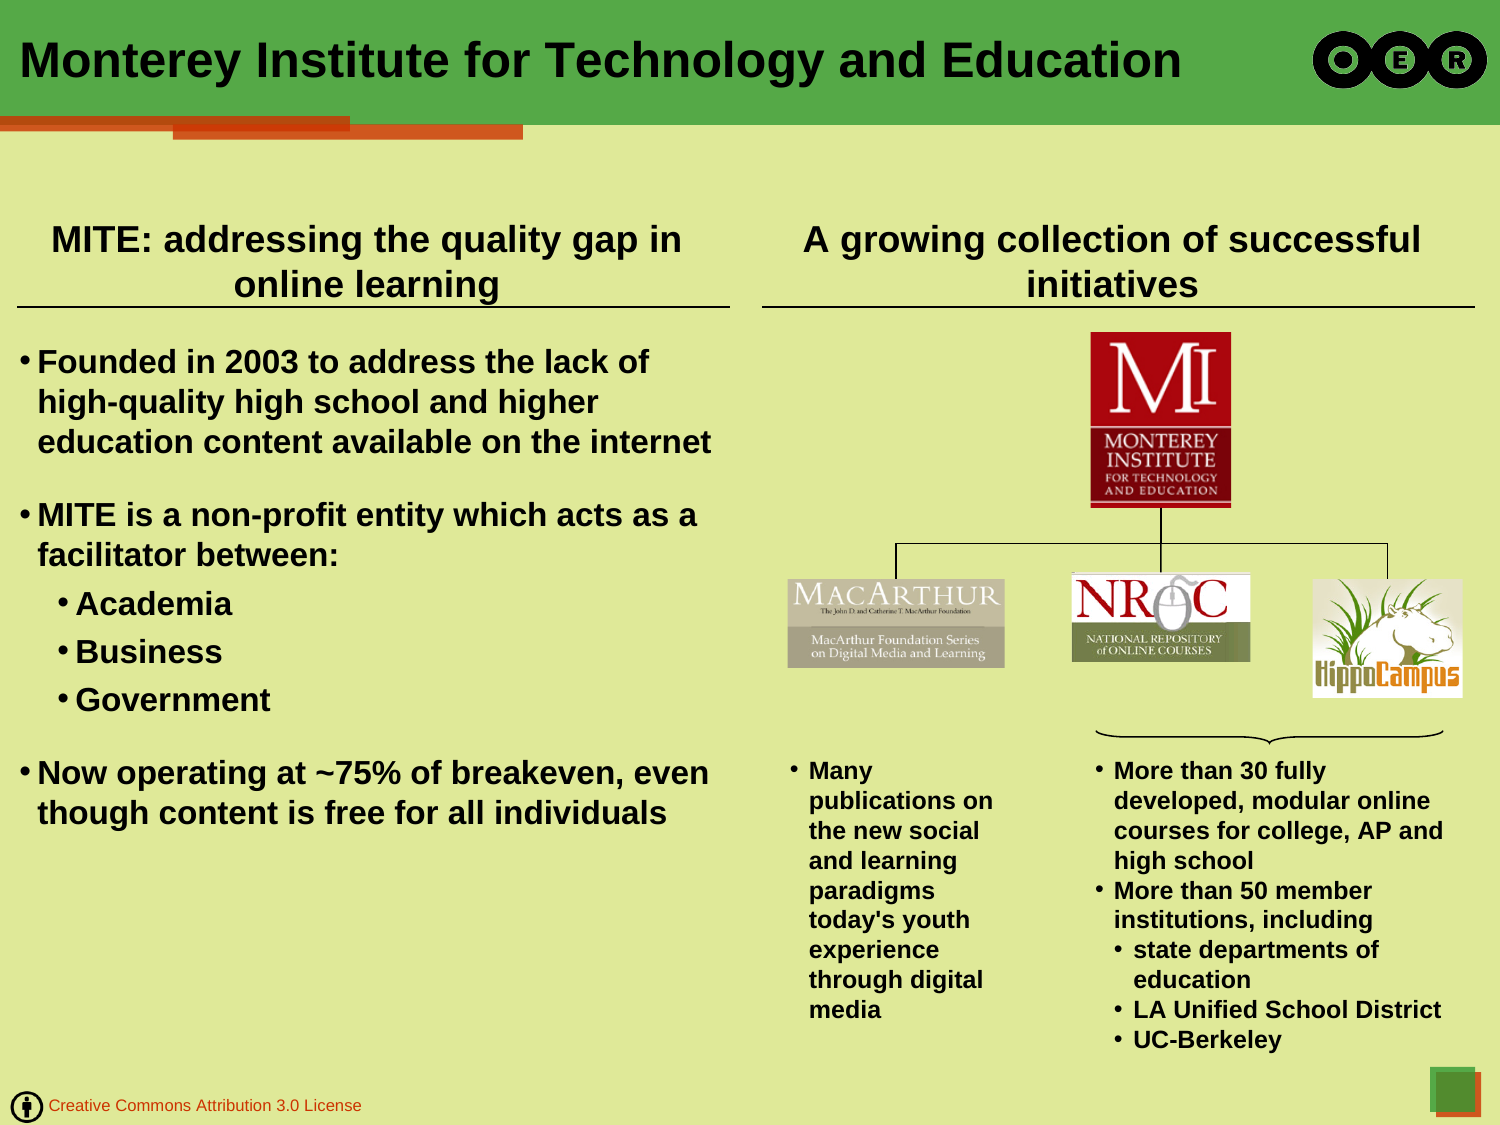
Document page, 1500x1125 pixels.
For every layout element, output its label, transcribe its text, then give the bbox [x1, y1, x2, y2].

picture [7, 1088, 46, 1125]
text_box MITE: addressing the quality gap in online learning [4, 207, 730, 314]
text_box Monterey Institute for Technology and Education [4, 27, 1293, 97]
picture [787, 579, 1005, 668]
picture [1312, 579, 1463, 698]
picture [1090, 332, 1232, 508]
text_box Founded in 2003 to address the lack of high-quality high school and higher education content available on the internet MITE is a non-profit entity which acts as a facilitator between: Academia Business Government Now operating at ~75% of breakeven, even though content is free for all individuals [4, 332, 730, 840]
text_box More than 30 fully developed, modular online courses for college, AP and high school More than 50 member institutions, including state departments of education LA Unified School District UC-Berkeley [1095, 754, 1457, 1058]
picture [1071, 572, 1251, 662]
picture [1306, 31, 1494, 94]
text_box Many publications on the new social and learning paradigms today's youth experience through digital media [790, 754, 1026, 1058]
text_box A growing collection of successful initiatives [749, 207, 1476, 314]
